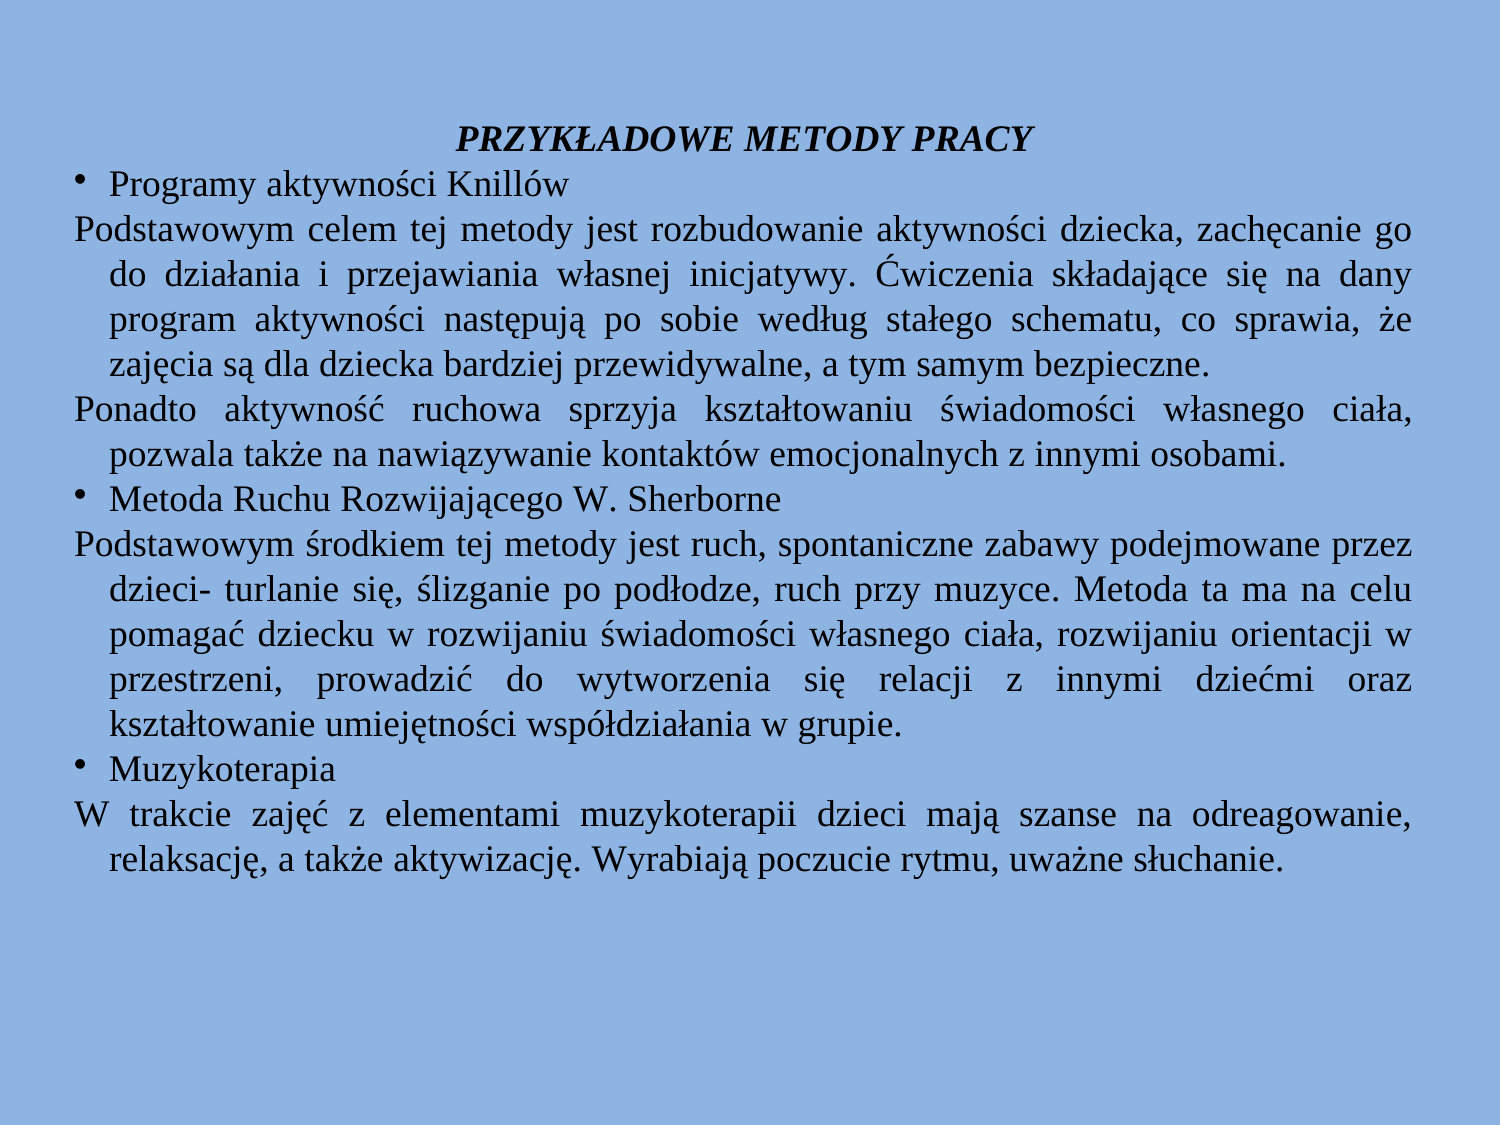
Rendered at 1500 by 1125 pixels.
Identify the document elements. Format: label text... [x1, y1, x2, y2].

text_box PRZYKŁADOWE METODY PRACY Programy aktywności Knillów Podstawowym celem tej metody jest rozbudowanie aktywności dziecka, zachęcanie go do działania i przejawiania własnej inicjatywy. Ćwiczenia składające się na dany program aktywności następują po sobie według stałego schematu, co sprawia, że zajęcia są dla dziecka bardziej przewidywalne, a tym samym bezpieczne. Ponadto aktywność ruchowa sprzyja kształtowaniu świadomości własnego ciała, pozwala także na nawiązywanie kontaktów emocjonalnych z innymi osobami. Metoda Ruchu Rozwijającego W. Sherborne Podstawowym środkiem tej metody jest ruch, spontaniczne zabawy podejmowane przez dzieci- turlanie się, ślizganie po podłodze, ruch przy muzyce. Metoda ta ma na celu pomagać dziecku w rozwijaniu świadomości własnego ciała, rozwijaniu orientacji w przestrzeni, prowadzić do wytworzenia się relacji z innymi dziećmi oraz kształtowanie umiejętności współdziałania w grupie. Muzykoterapia W trakcie zajęć z elementami muzykoterapii dzieci mają szanse na odreagowanie, relaksację, a także aktywizację. Wyrabiają poczucie rytmu, uważne słuchanie. [59, 106, 1430, 1022]
